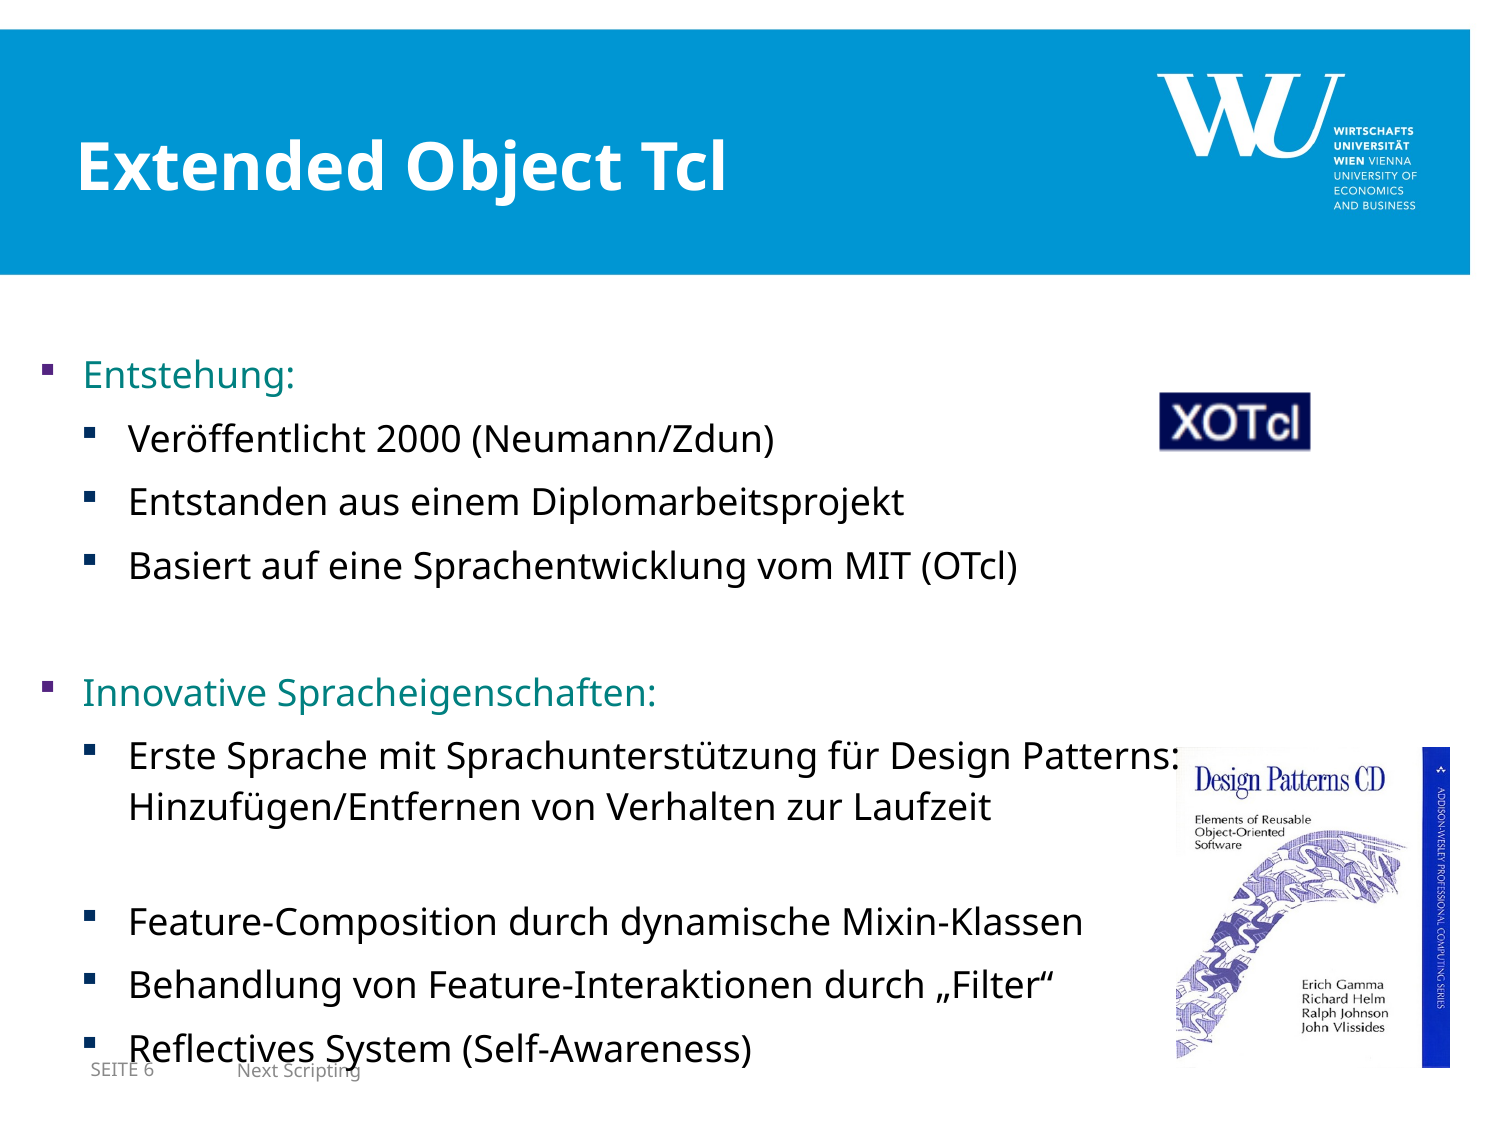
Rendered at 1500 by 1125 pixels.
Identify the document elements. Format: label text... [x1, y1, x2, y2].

list Entstehung: Veröffentlicht 2000 (Neumann/Zdun) Entstanden aus einem Diplomarbeitsprojekt Basiert auf eine Sprachentwicklung vom MIT (OTcl) Innovative Spracheigenschaften: Erste Sprache mit Sprachunterstützung für Design Patterns: Hinzufügen/Entfernen von Verhalten zur Laufzeit Feature-Composition durch dynamische Mixin-Klassen Behandlung von Feature-Interaktionen durch „Filter“ Reflectives System (Self-Awareness) [39, 341, 1421, 1029]
picture [1350, 127, 1361, 134]
picture [1374, 188, 1385, 193]
text_box SEITE <number> [75, 1040, 223, 1101]
picture [1343, 143, 1353, 149]
picture [1346, 157, 1354, 164]
picture [1335, 128, 1343, 134]
picture [1363, 128, 1372, 135]
text_box Next Scripting [223, 1040, 751, 1101]
picture [1158, 74, 1344, 158]
title Extended Object Tcl [75, 70, 1105, 259]
picture [0, 0, 1500, 1125]
picture [1335, 158, 1343, 164]
